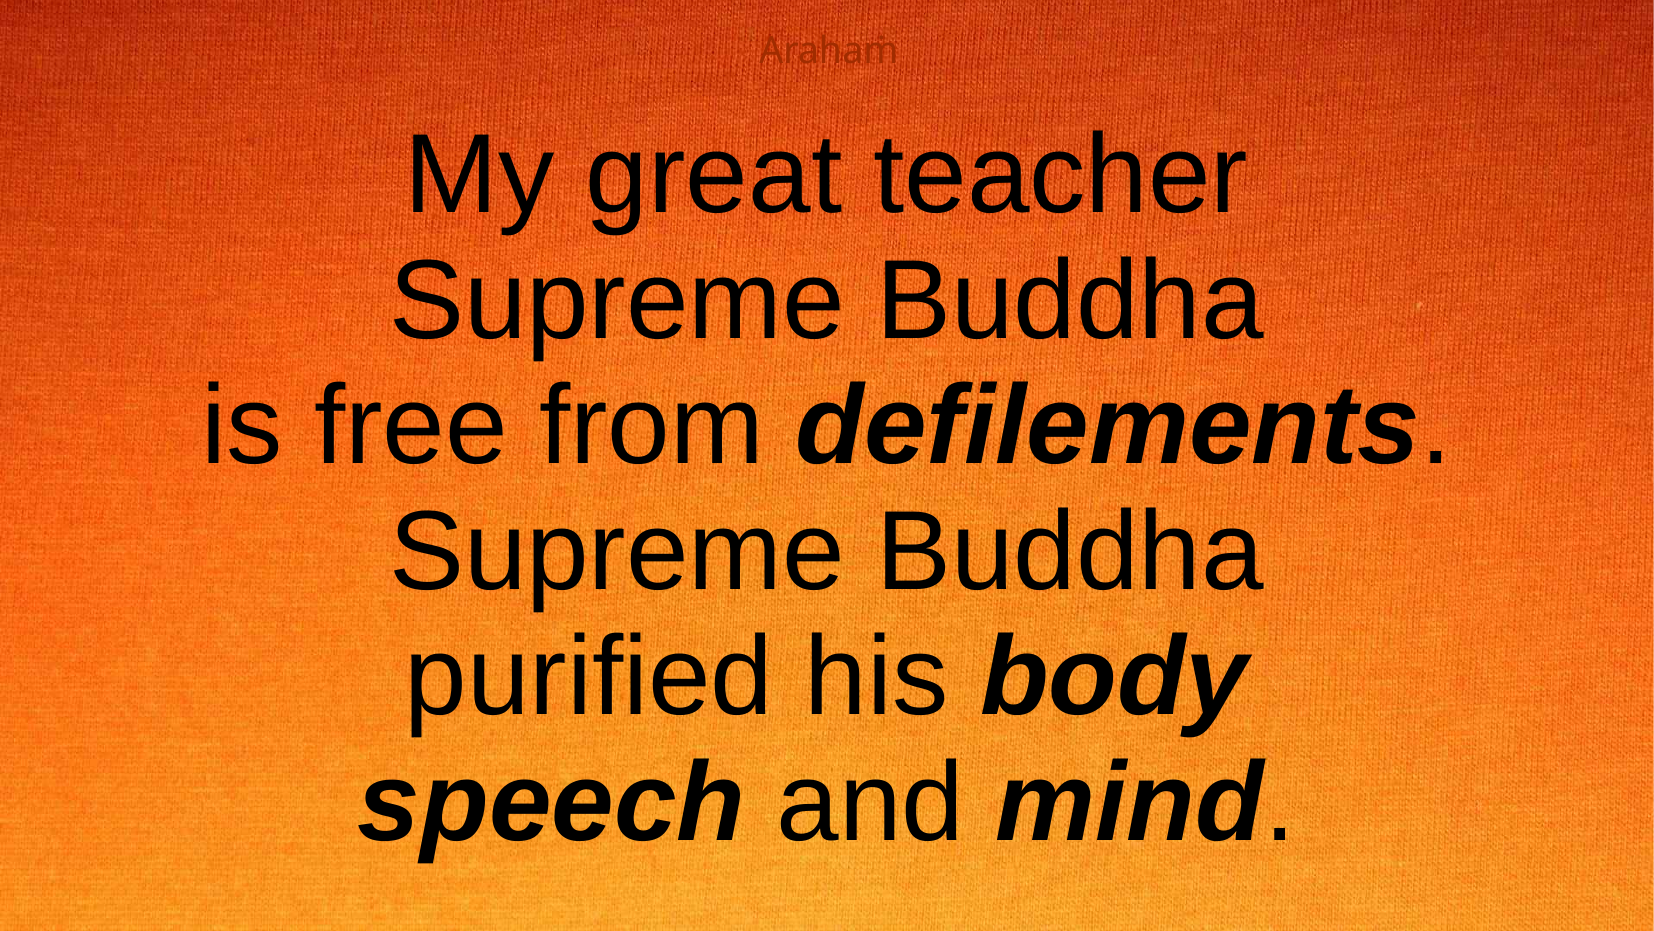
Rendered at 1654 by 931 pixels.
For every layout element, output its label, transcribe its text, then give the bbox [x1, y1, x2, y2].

picture [0, 0, 1654, 931]
text_box Arahaṁ [1, 16, 1654, 77]
subtitle My great teacher Supreme Buddha is free from defilements. Supreme Buddha purified his body speech and mind. [82, 110, 1571, 864]
